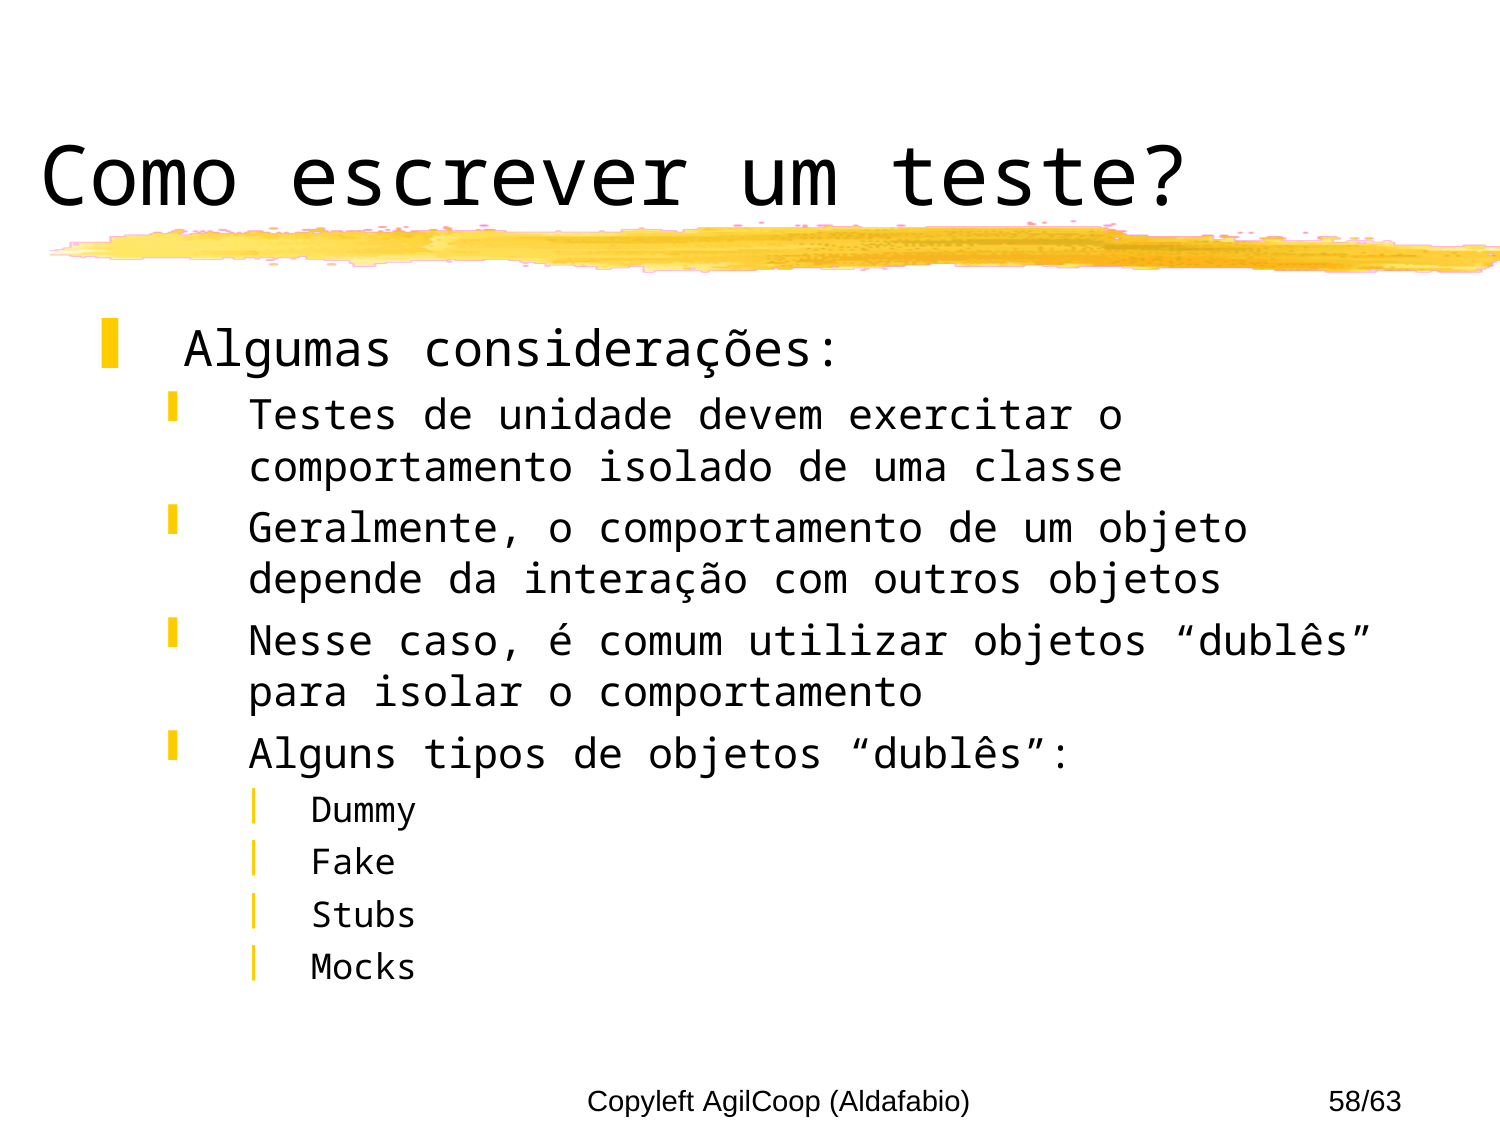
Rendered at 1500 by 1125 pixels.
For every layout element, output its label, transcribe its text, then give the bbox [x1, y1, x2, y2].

list Algumas considerações: Testes de unidade devem exercitar o comportamento isolado de uma classe Geralmente, o comportamento de um objeto depende da interação com outros objetos Nesse caso, é comum utilizar objetos “dublês” para isolar o comportamento Alguns tipos de objetos “dublês”: Dummy Fake Stubs Mocks [74, 309, 1417, 994]
title Como escrever um teste? [24, 74, 1488, 238]
picture [50, 215, 1500, 284]
